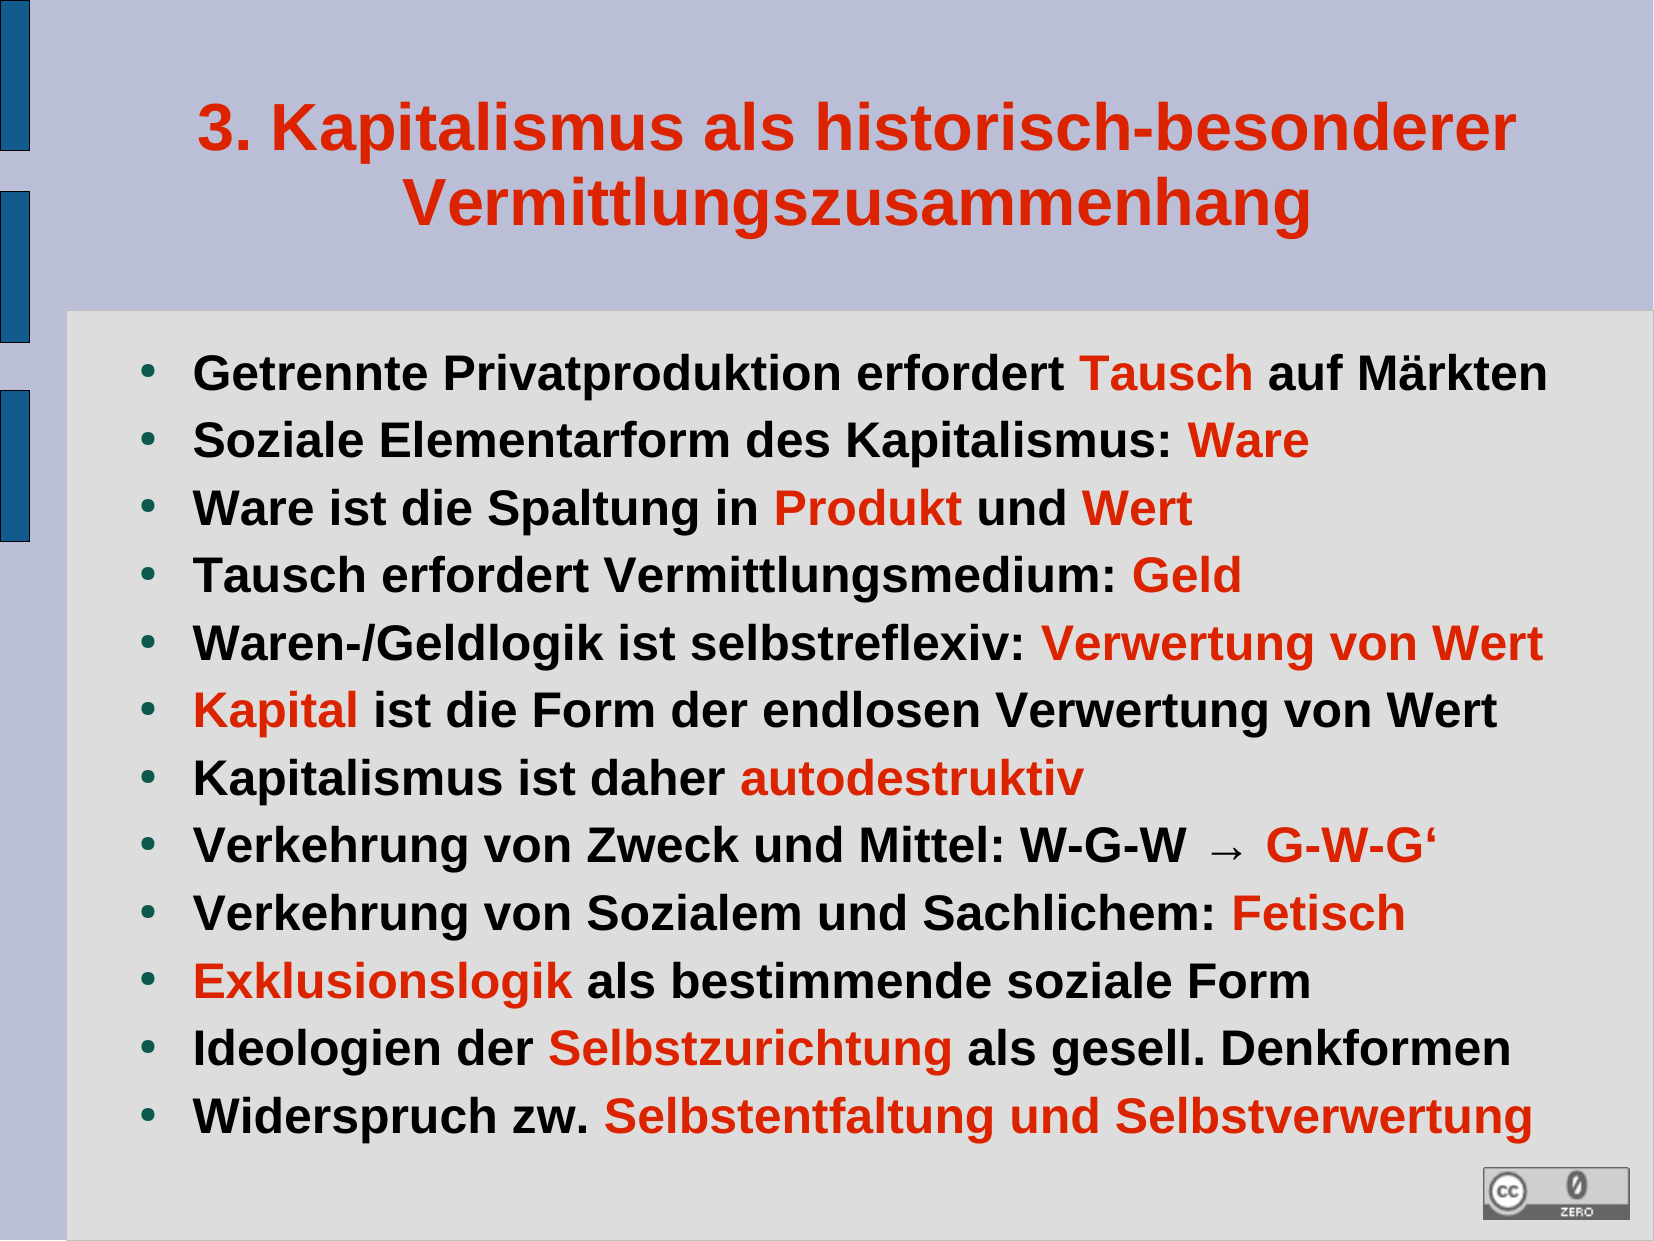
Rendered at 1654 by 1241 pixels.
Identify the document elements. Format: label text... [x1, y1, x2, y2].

list Getrennte Privatproduktion erfordert Tausch auf Märkten Soziale Elementarform des Kapitalismus: Ware Ware ist die Spaltung in Produkt und Wert Tausch erfordert Vermittlungsmedium: Geld Waren-/Geldlogik ist selbstreflexiv: Verwertung von Wert Kapital ist die Form der endlosen Verwertung von Wert Kapitalismus ist daher autodestruktiv Verkehrung von Zweck und Mittel: W-G-W → G-W-G‘ Verkehrung von Sozialem und Sachlichem: Fetisch Exklusionslogik als bestimmende soziale Form Ideologien der Selbstzurichtung als gesell. Denkformen Widerspruch zw. Selbstentfaltung und Selbstverwertung [121, 344, 1595, 1152]
picture [1483, 1167, 1630, 1220]
title 3. Kapitalismus als historisch-besonderer Vermittlungszusammenhang [121, 61, 1595, 269]
